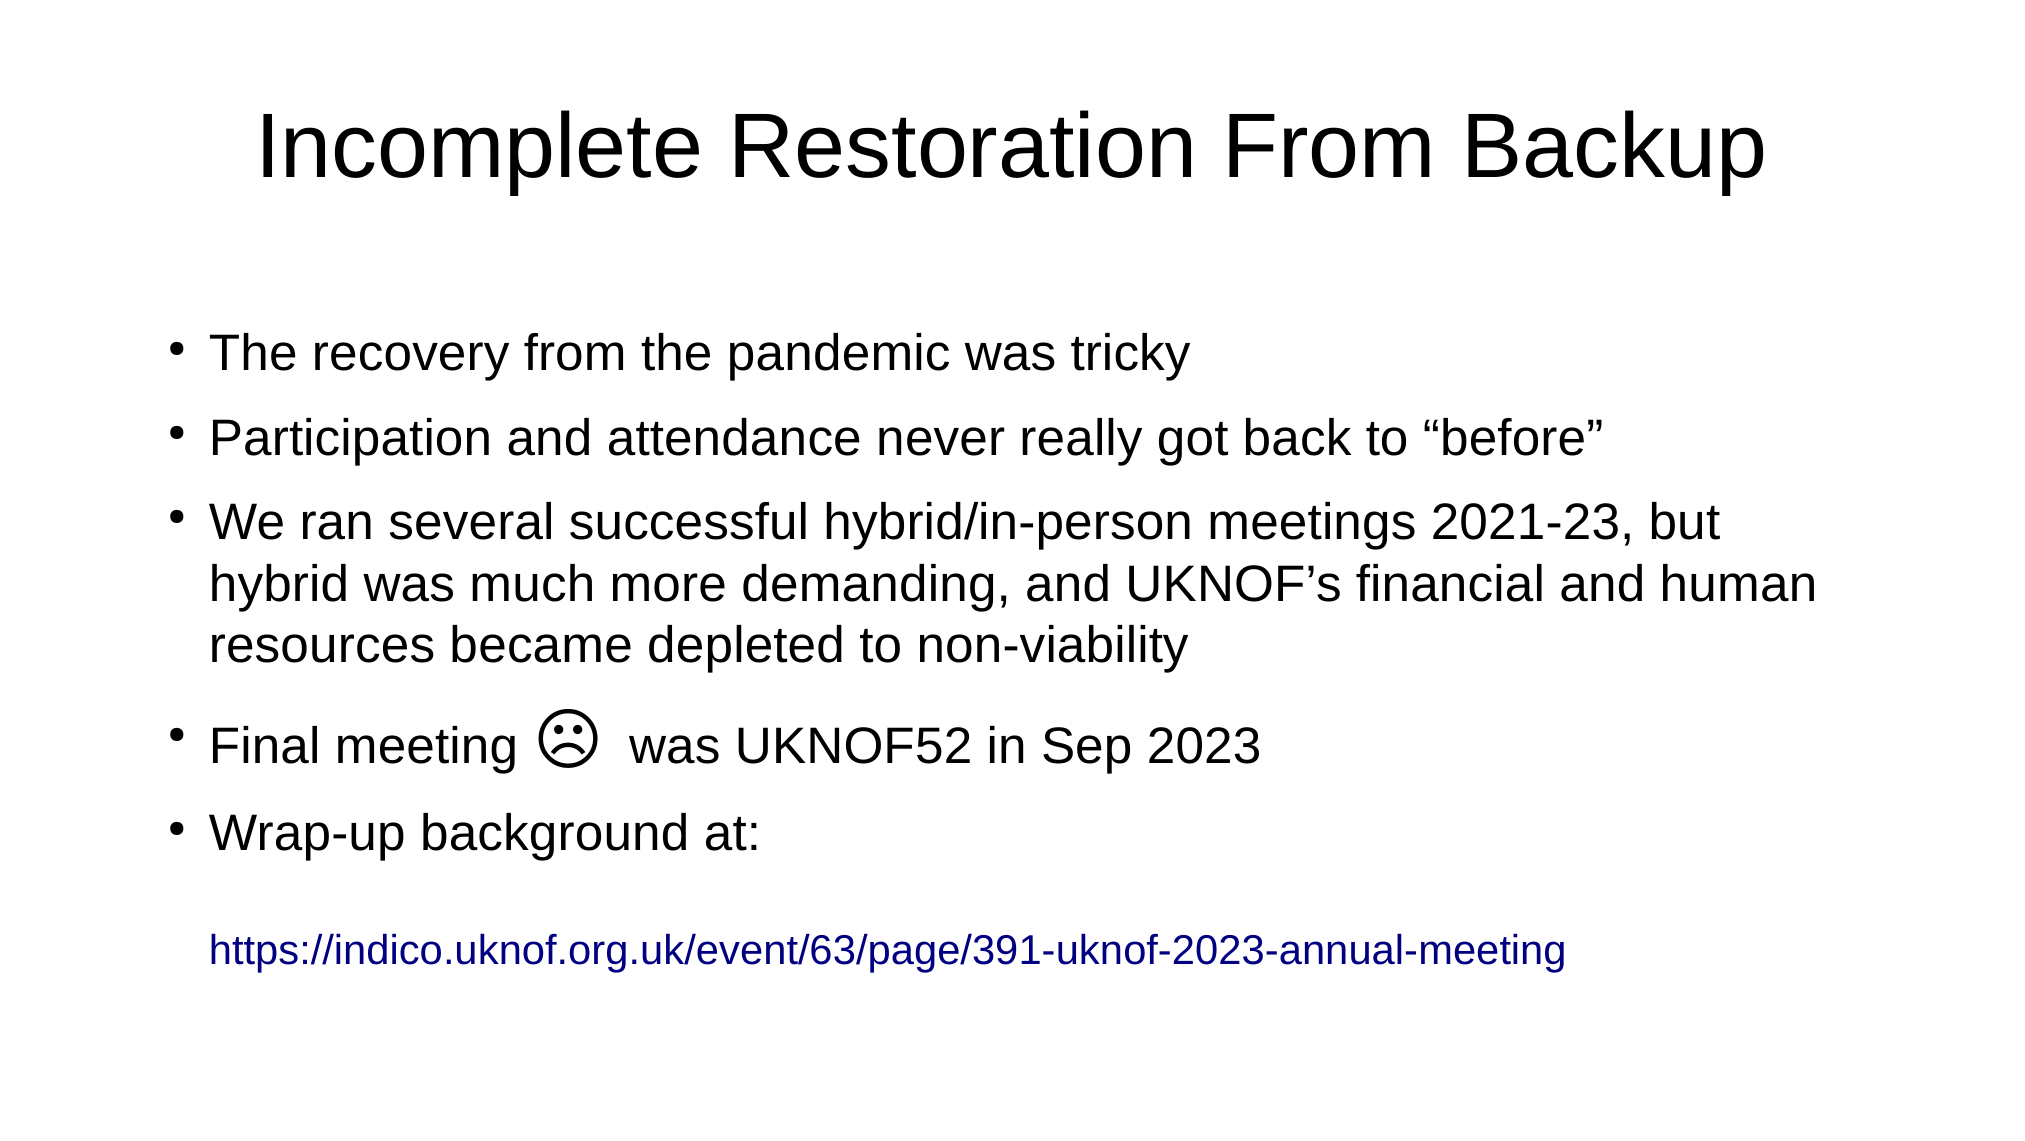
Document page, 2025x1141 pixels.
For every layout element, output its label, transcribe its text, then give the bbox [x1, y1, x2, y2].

list The recovery from the pandemic was tricky Participation and attendance never really got back to “before” We ran several successful hybrid/in-person meetings 2021-23, but hybrid was much more demanding, and UKNOF’s financial and human resources became depleted to non-viability Final meeting ☹ was UKNOF52 in Sep 2023 Wrap-up background at: https://indico.uknof.org.uk/event/63/page/391-uknof-2023-annual-meeting [154, 319, 1871, 981]
title Incomplete Restoration From Backup [187, 30, 1838, 251]
